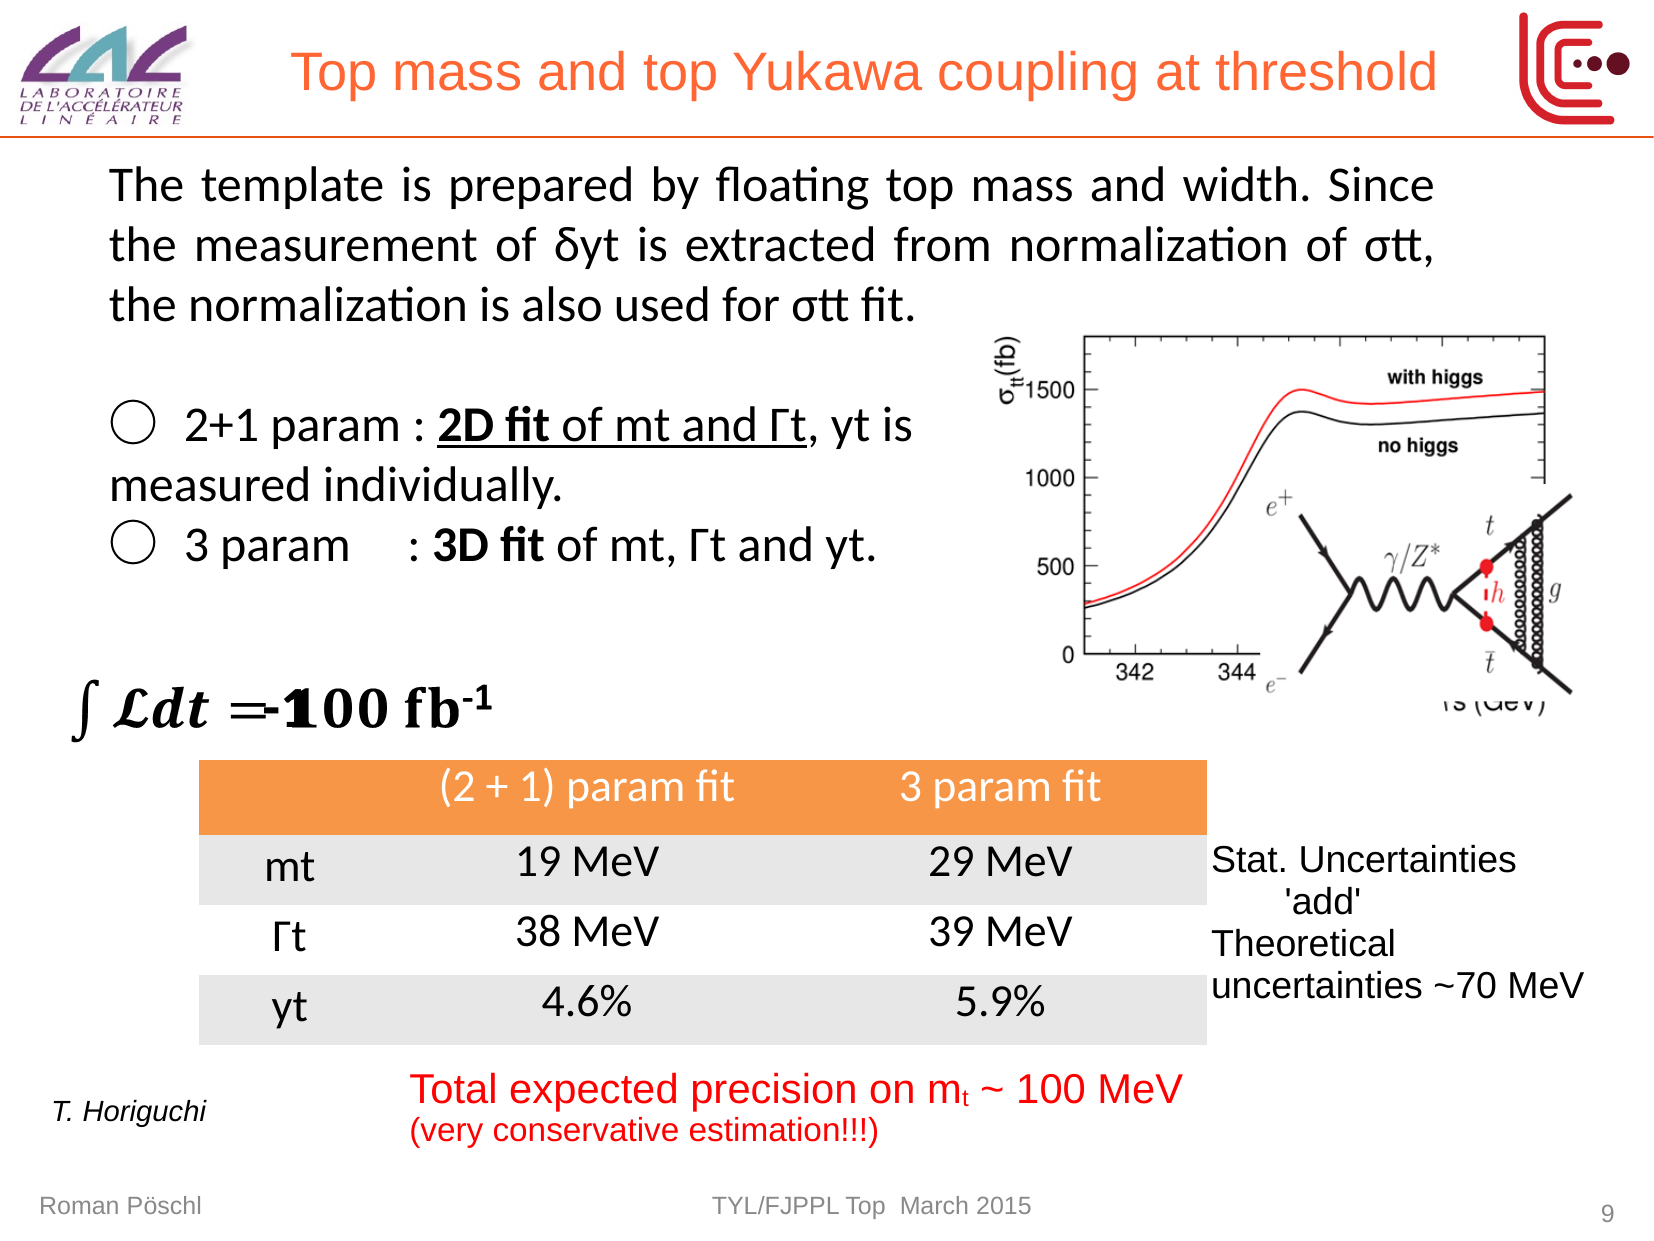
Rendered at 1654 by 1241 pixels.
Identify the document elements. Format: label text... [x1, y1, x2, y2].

table_header (2 + 1) param fit [380, 760, 794, 835]
table_cell yt [199, 975, 380, 1045]
picture [1508, 2, 1641, 135]
table_cell 19 MeV [380, 835, 794, 905]
table_cell mt [199, 835, 380, 905]
table_cell 39 MeV [794, 905, 1196, 975]
text_box Total expected precision on mt ~ 100 MeV (very conservative estimation!!!) [394, 1057, 1311, 1174]
picture [17, 22, 199, 127]
table_cell 29 MeV [794, 835, 1196, 905]
text_box The template is prepared by floating top mass and width. Since the measurement of δyt is extracted from normalization of σtt, the normalization is also used for σtt fit. 〇 2+1 param : 2D fit of mt and Γt, yt is measured individually. 〇 3 param : 3D fit of mt, Γt and yt. [94, 143, 1450, 579]
table_header 3 param fit [794, 760, 1207, 835]
text_box [54, 661, 517, 759]
table_cell Γt [199, 905, 380, 975]
table_cell 5.9% [794, 975, 1207, 1045]
title Top mass and top Yukawa coupling at threshold [128, 29, 1617, 113]
table_cell 38 MeV [380, 905, 794, 975]
table_cell 4.6% [380, 975, 794, 1045]
text_box T. Horiguchi [36, 1087, 242, 1137]
picture [980, 303, 1594, 732]
text_box Stat. Uncertainties 'add' Theoretical uncertainties ~70 MeV [1196, 830, 1654, 1021]
table_header [199, 760, 380, 835]
